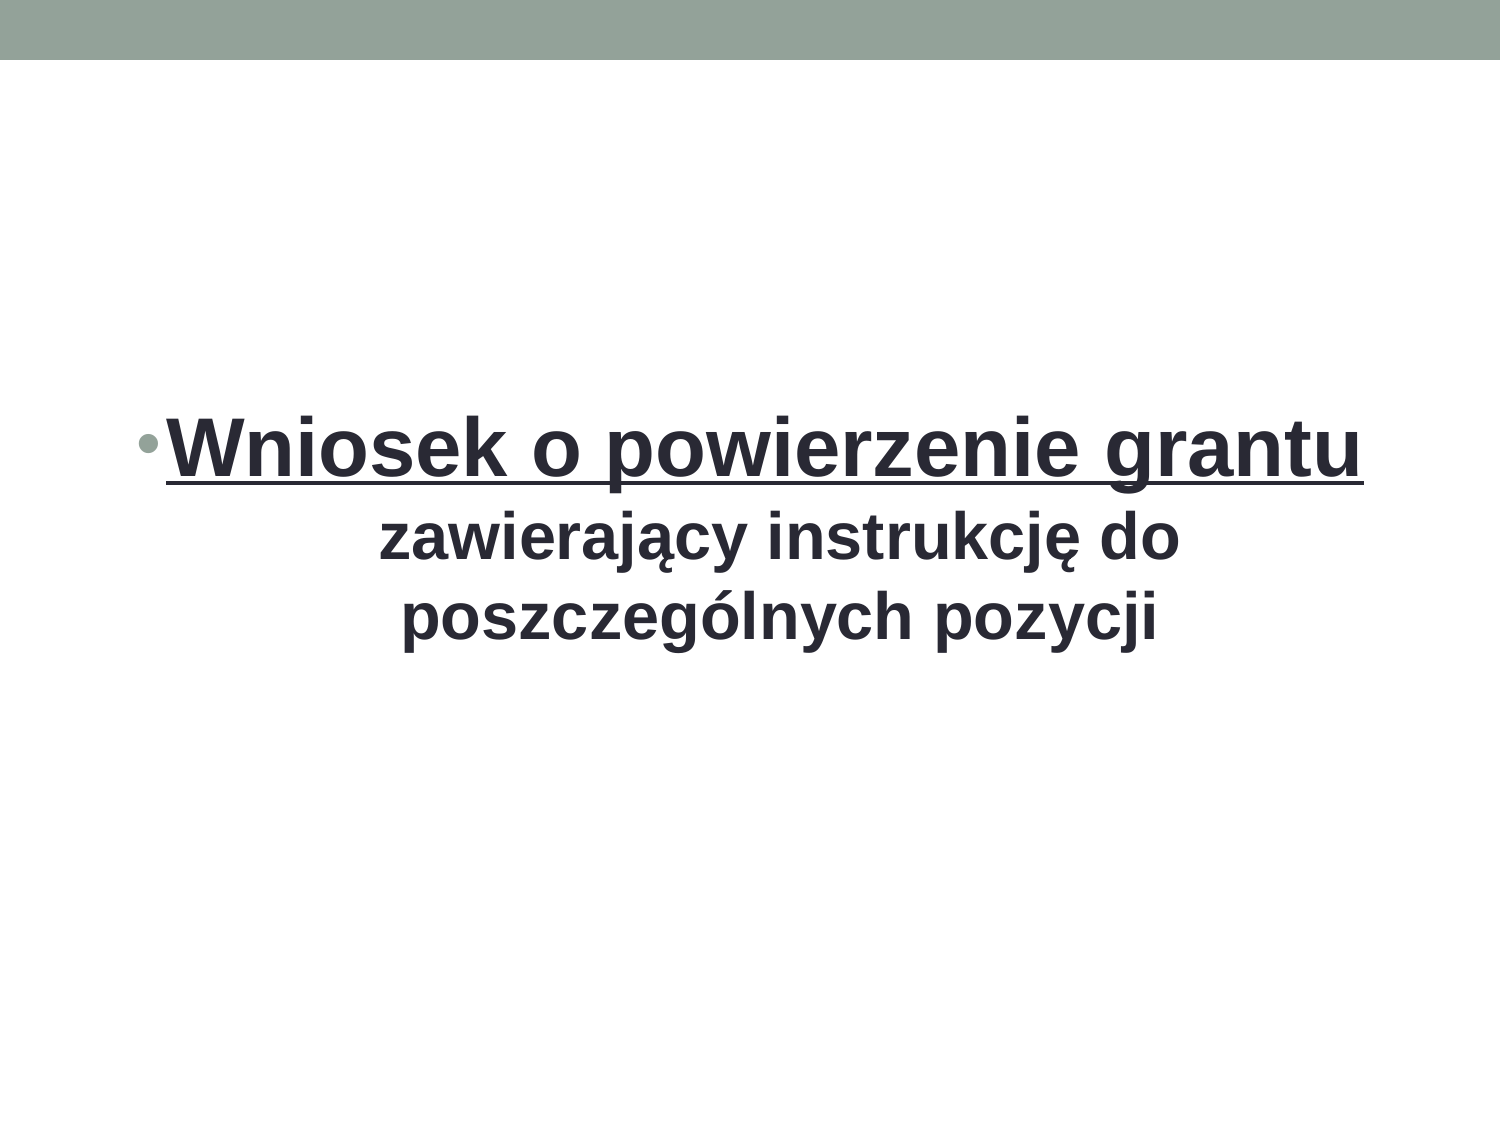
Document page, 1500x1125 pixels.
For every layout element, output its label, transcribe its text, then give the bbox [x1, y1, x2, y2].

list Wniosek o powierzenie grantu zawierający instrukcję do poszczególnych pozycji [75, 385, 1426, 1063]
